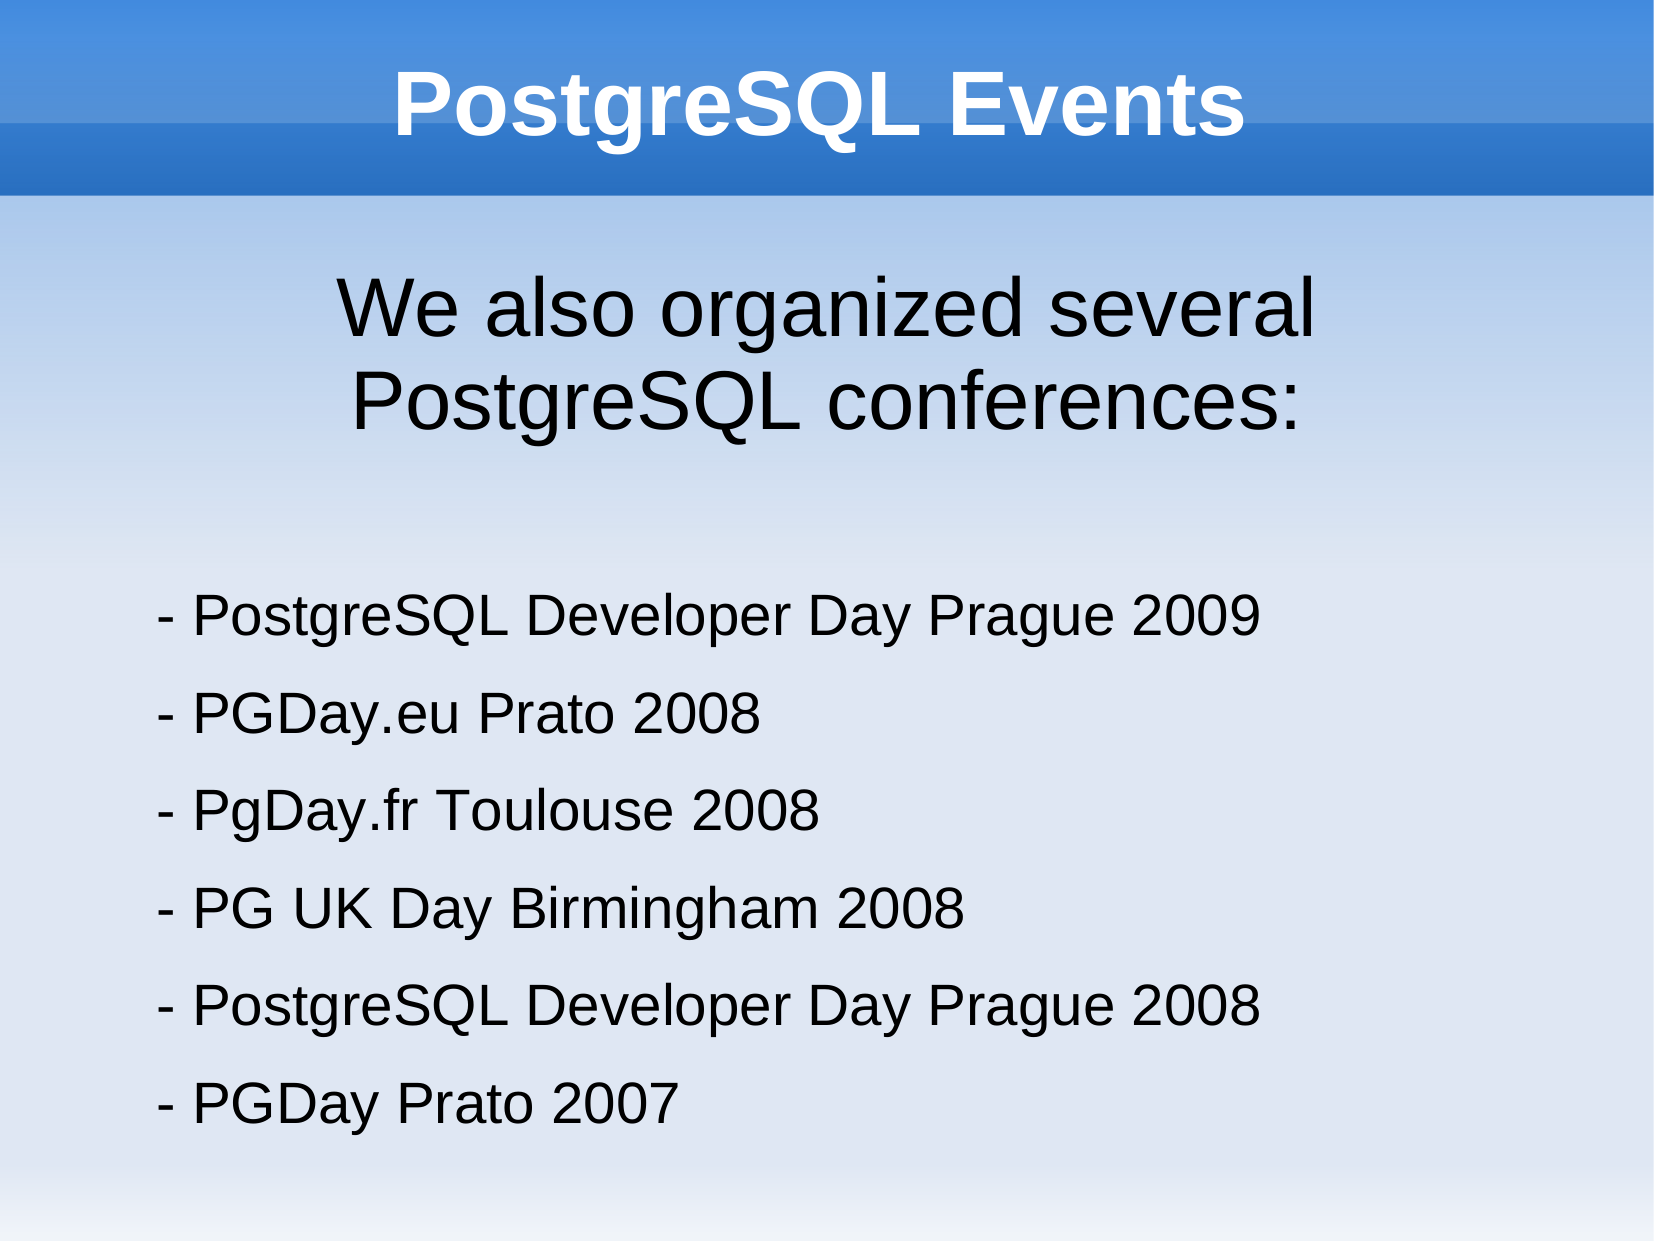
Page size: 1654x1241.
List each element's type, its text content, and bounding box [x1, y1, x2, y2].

picture [0, 0, 1654, 1241]
text_box We also organized several PostgreSQL conferences: [321, 253, 1333, 455]
text_box - PostgreSQL Developer Day Prague 2009 - PGDay.eu Prato 2008 - PgDay.fr Toulouse 2008 - PG UK Day Birmingham 2008 - PostgreSQL Developer Day Prague 2008 - PGDay Prato 2007 [141, 543, 1278, 1111]
title PostgreSQL Events [76, 7, 1565, 200]
